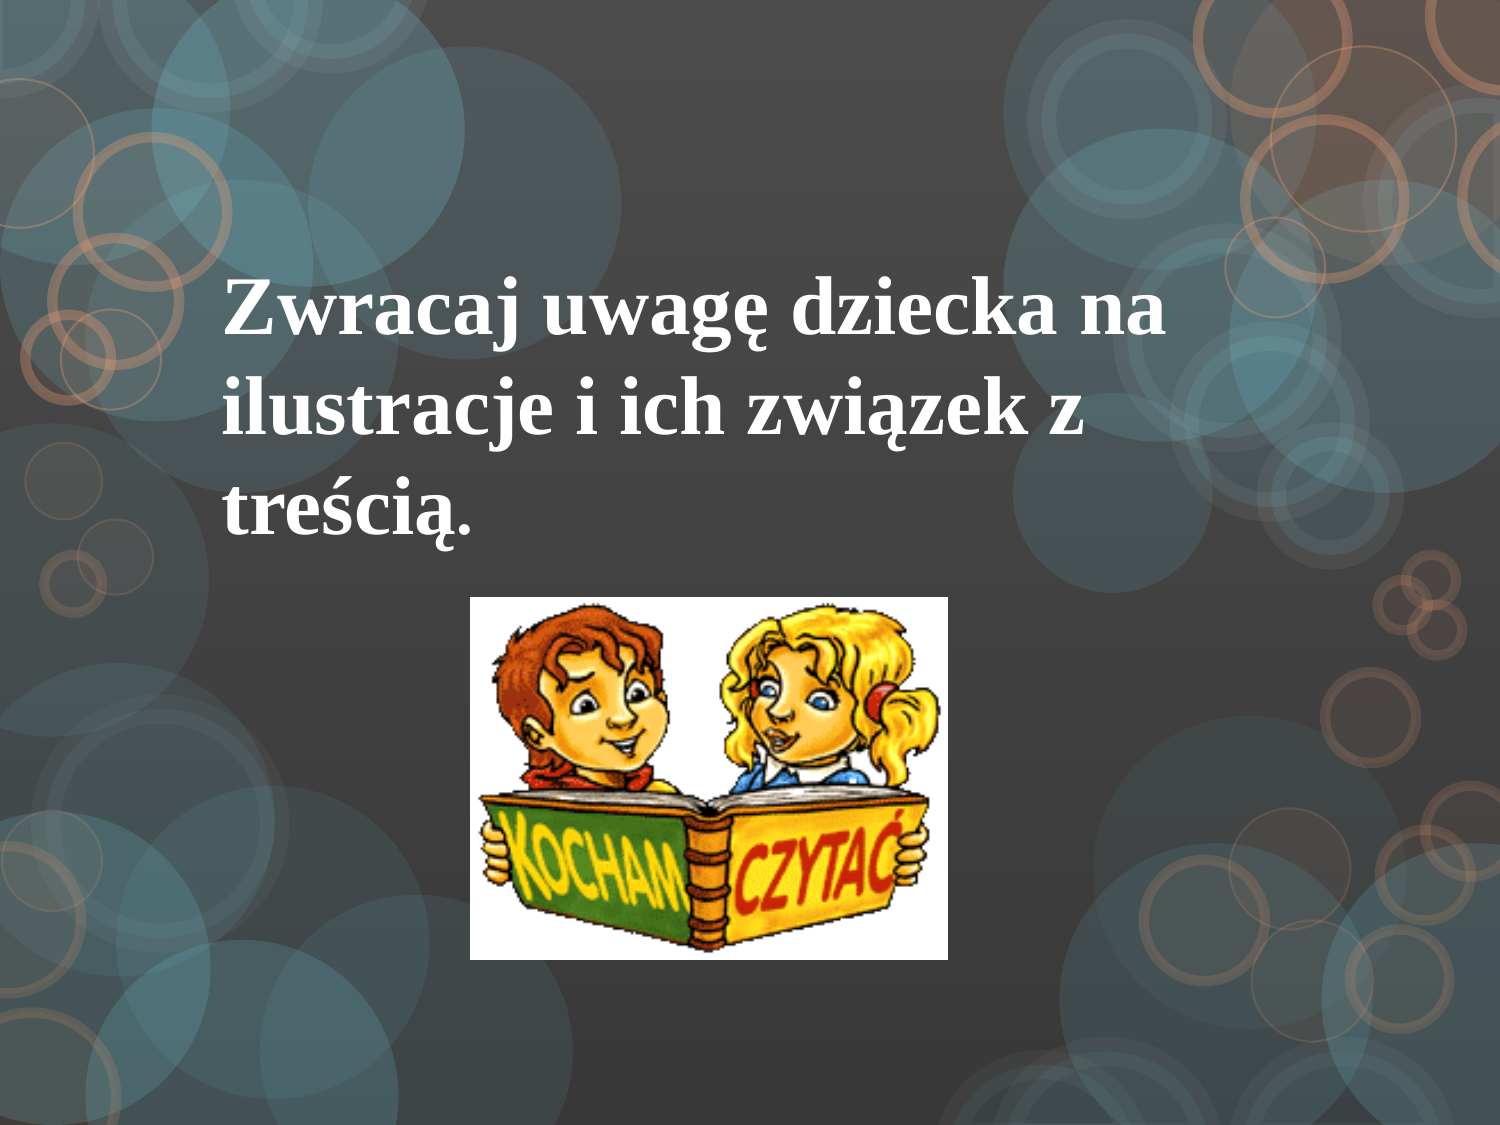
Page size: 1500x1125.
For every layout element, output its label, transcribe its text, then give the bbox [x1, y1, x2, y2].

picture [470, 597, 948, 960]
text_box Zwracaj uwagę dziecka na ilustracje i ich związek z treścią. [207, 244, 1211, 559]
